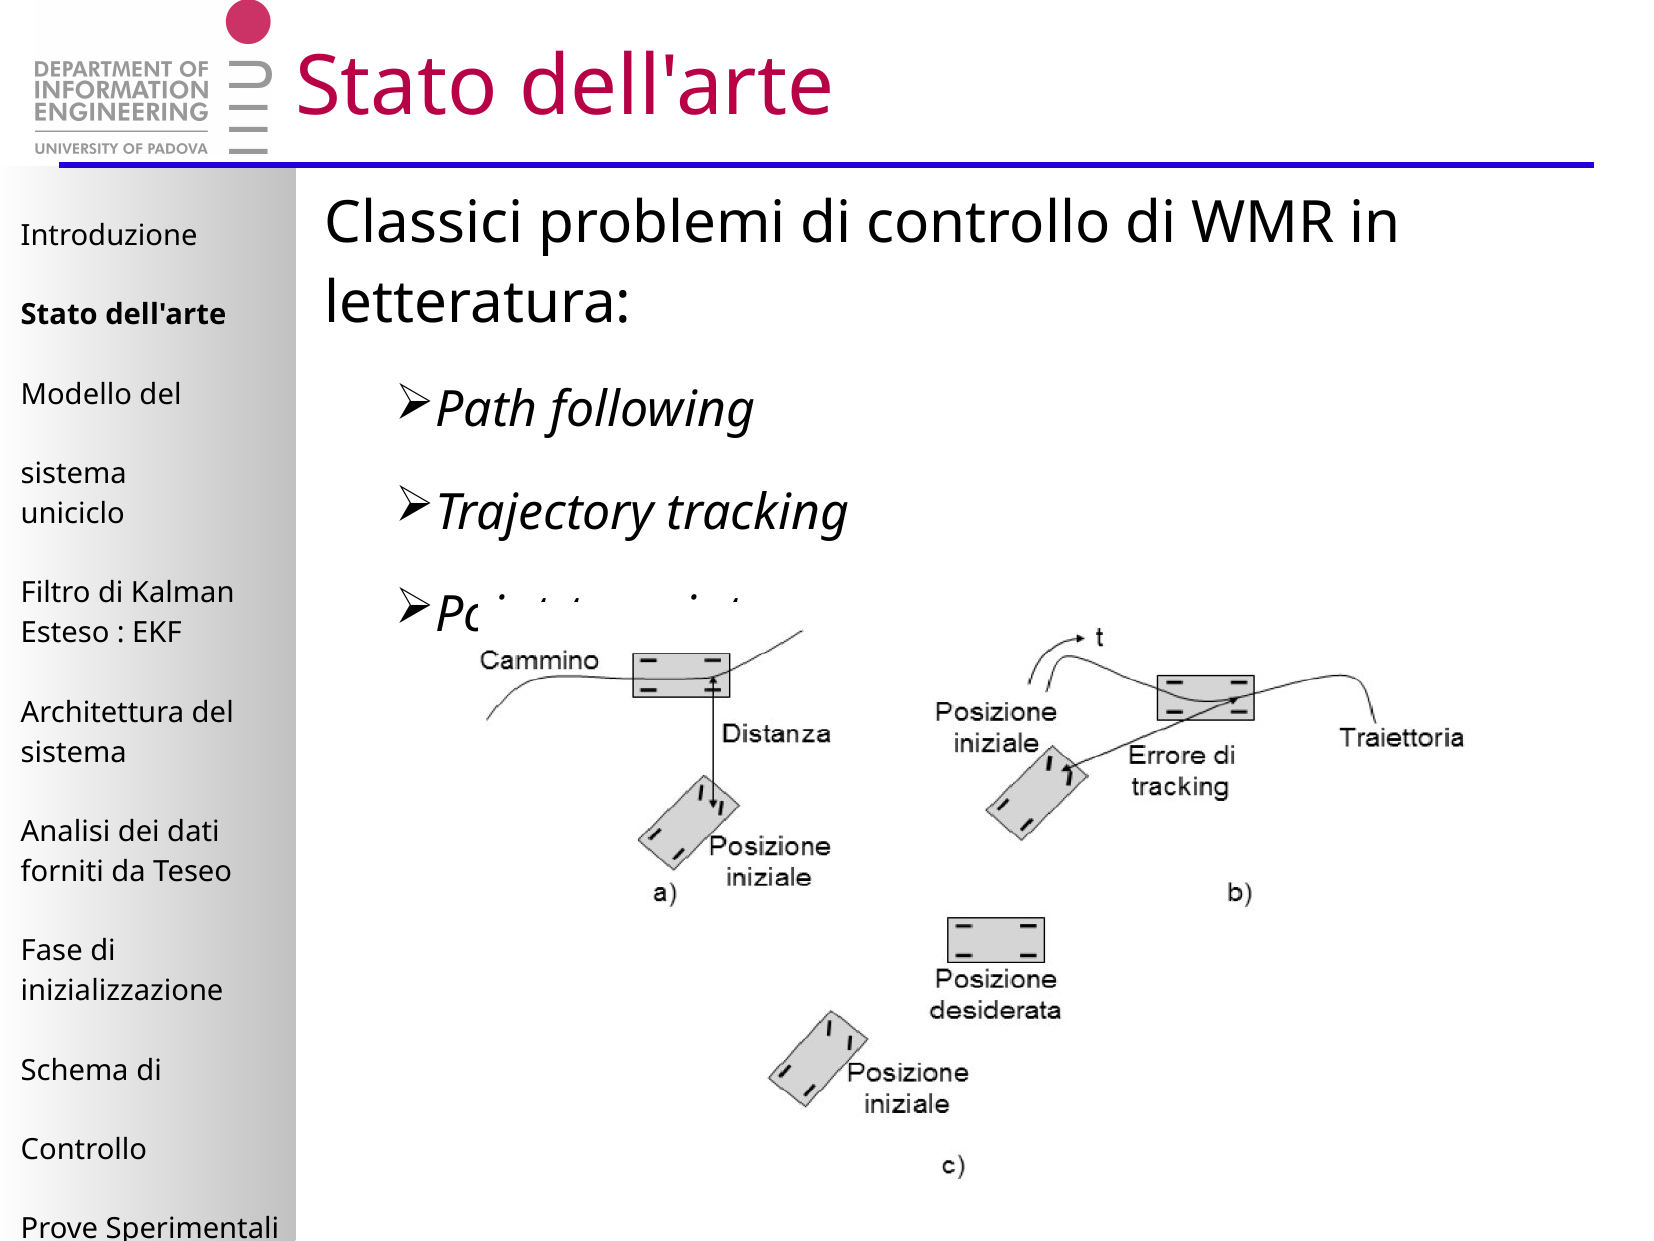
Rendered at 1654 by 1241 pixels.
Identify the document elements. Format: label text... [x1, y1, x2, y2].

subtitle Classici problemi di controllo di WMR in letteratura: Path following Trajectory tracking Point-to-point [324, 236, 1625, 591]
text_box Introduzione Stato dell'arte Modello del sistema uniciclo Filtro di Kalman Esteso : EKF Architettura del sistema Analisi dei dati forniti da Teseo Fase di inizializzazione Schema di Controllo Prove Sperimentali Conclusioni Sviluppi futuri [5, 206, 302, 1211]
picture [35, 0, 272, 154]
title Stato dell'arte [295, 16, 916, 148]
picture [478, 602, 1468, 1193]
